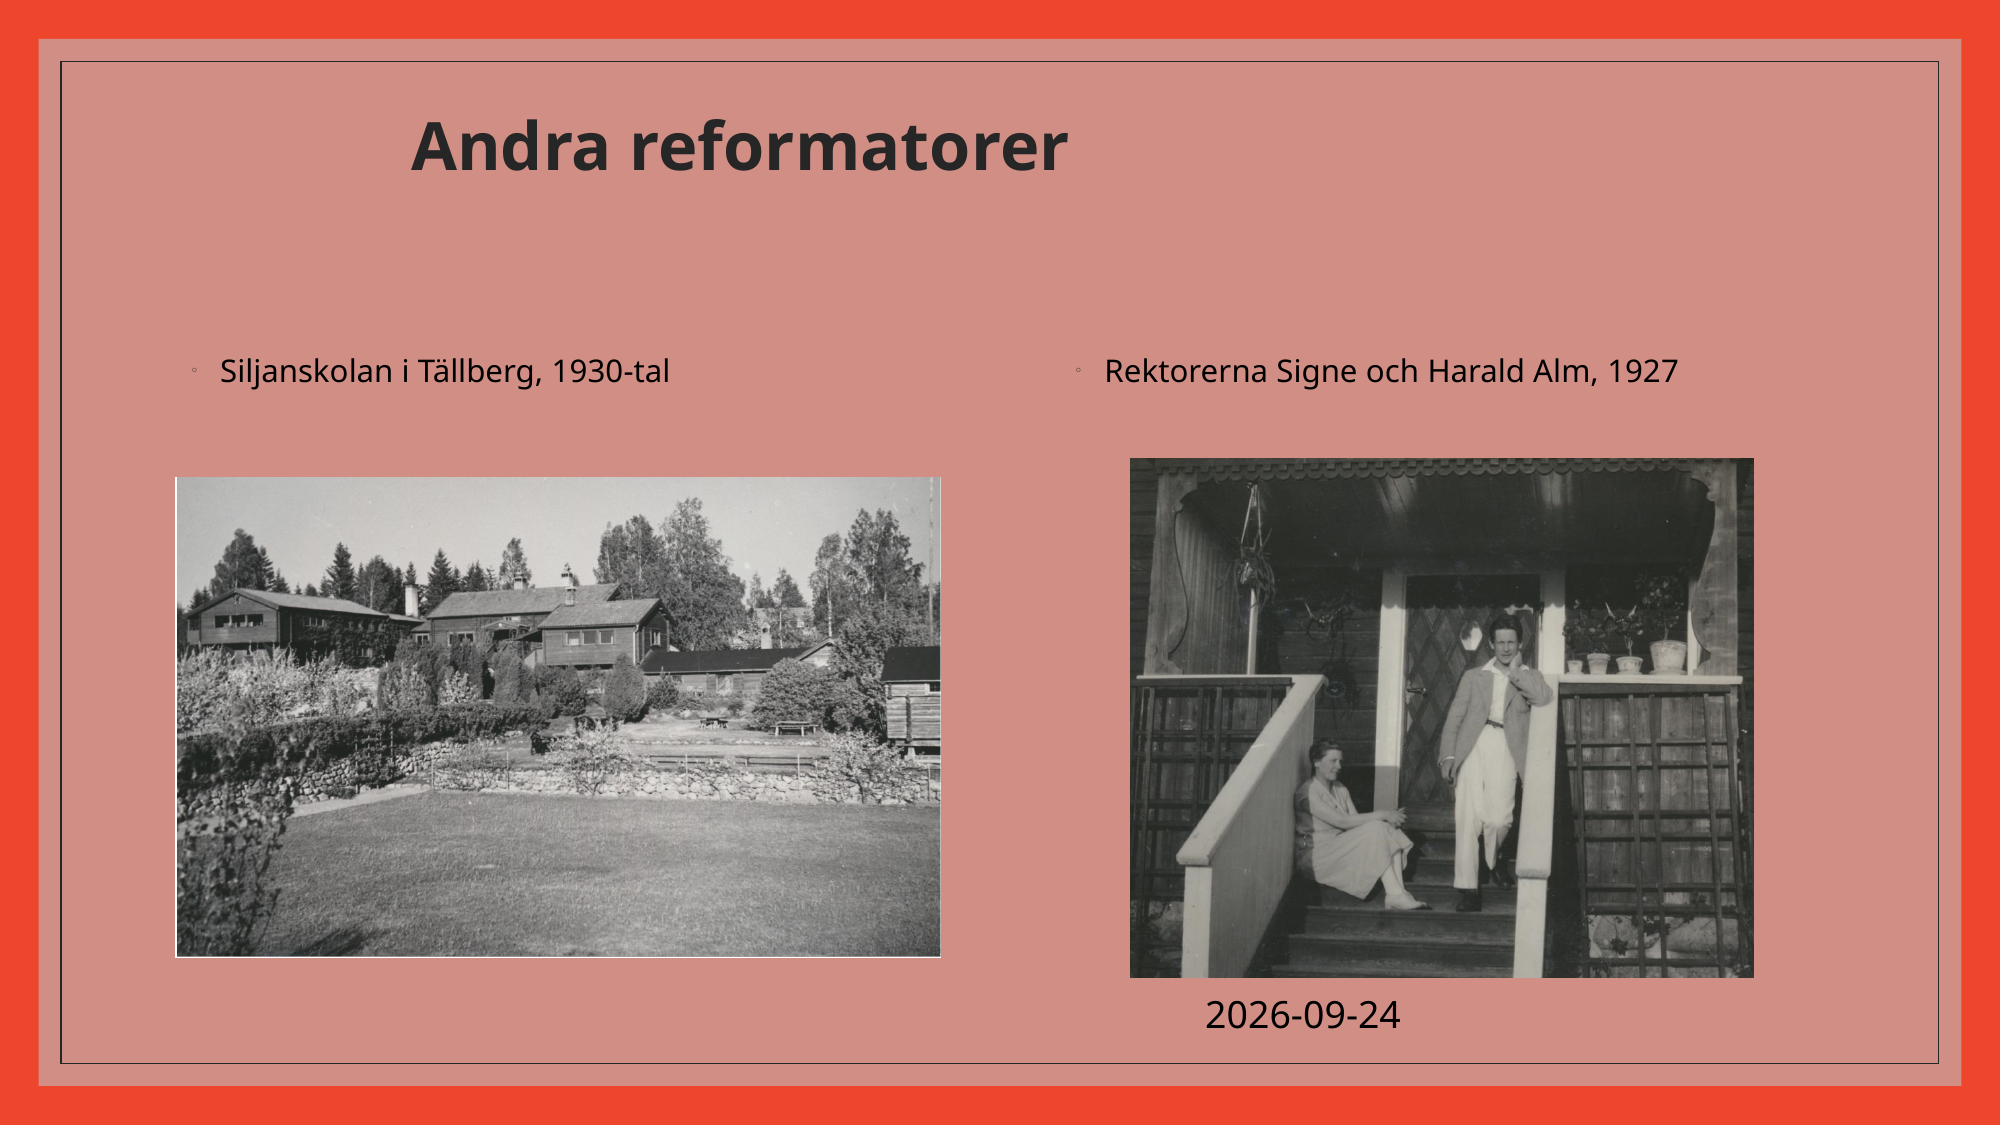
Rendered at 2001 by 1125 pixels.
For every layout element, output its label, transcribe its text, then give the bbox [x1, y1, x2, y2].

slide_number 2020-10-11 [1190, 990, 1665, 1050]
picture [1130, 458, 1754, 978]
list Rektorerna Signe och Harald Alm, 1927 [1059, 340, 1825, 446]
picture [175, 477, 941, 958]
list Siljanskolan i Tällberg, 1930-tal [175, 340, 941, 446]
title Andra reformatorer [174, 105, 1825, 331]
